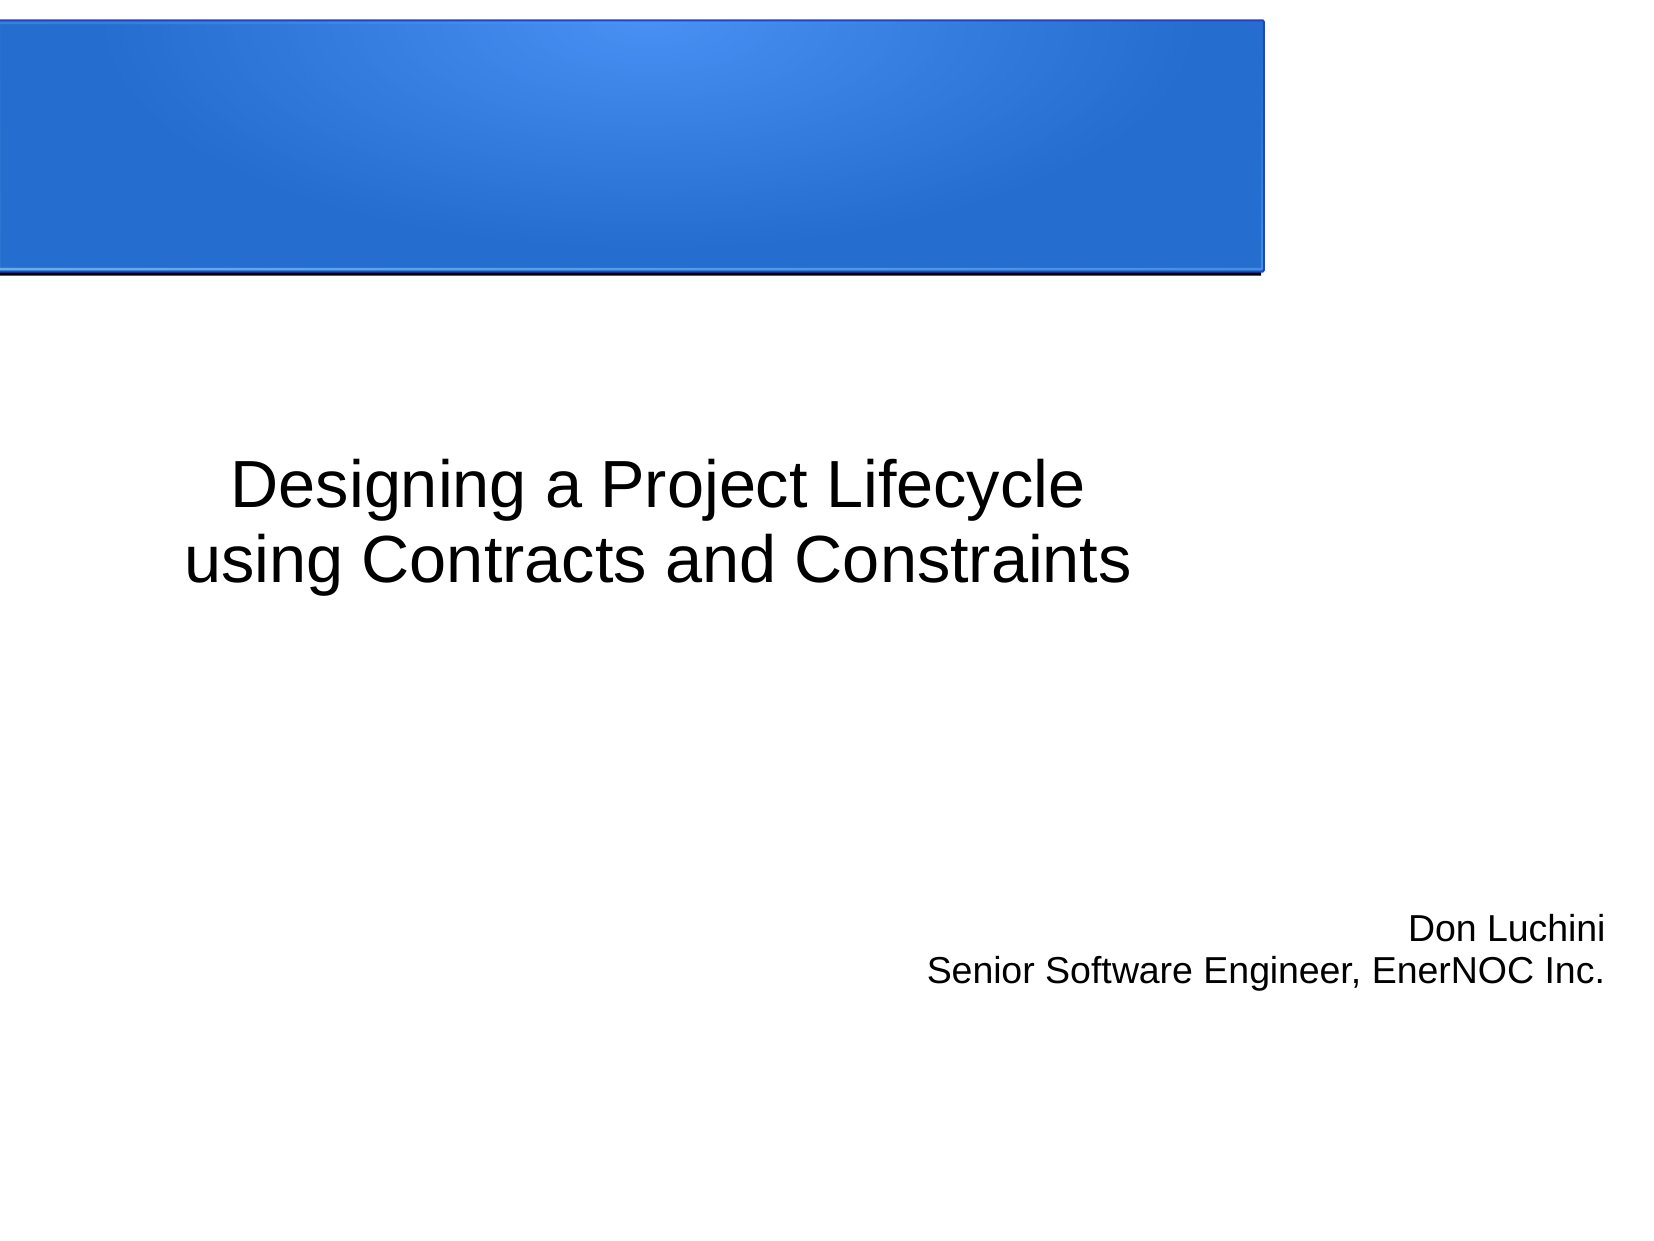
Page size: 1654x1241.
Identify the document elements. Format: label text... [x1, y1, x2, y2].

text_box Don Luchini Senior Software Engineer, EnerNOC Inc. [912, 900, 1621, 999]
subtitle Designing a Project Lifecycle using Contracts and Constraints [82, 47, 1235, 997]
